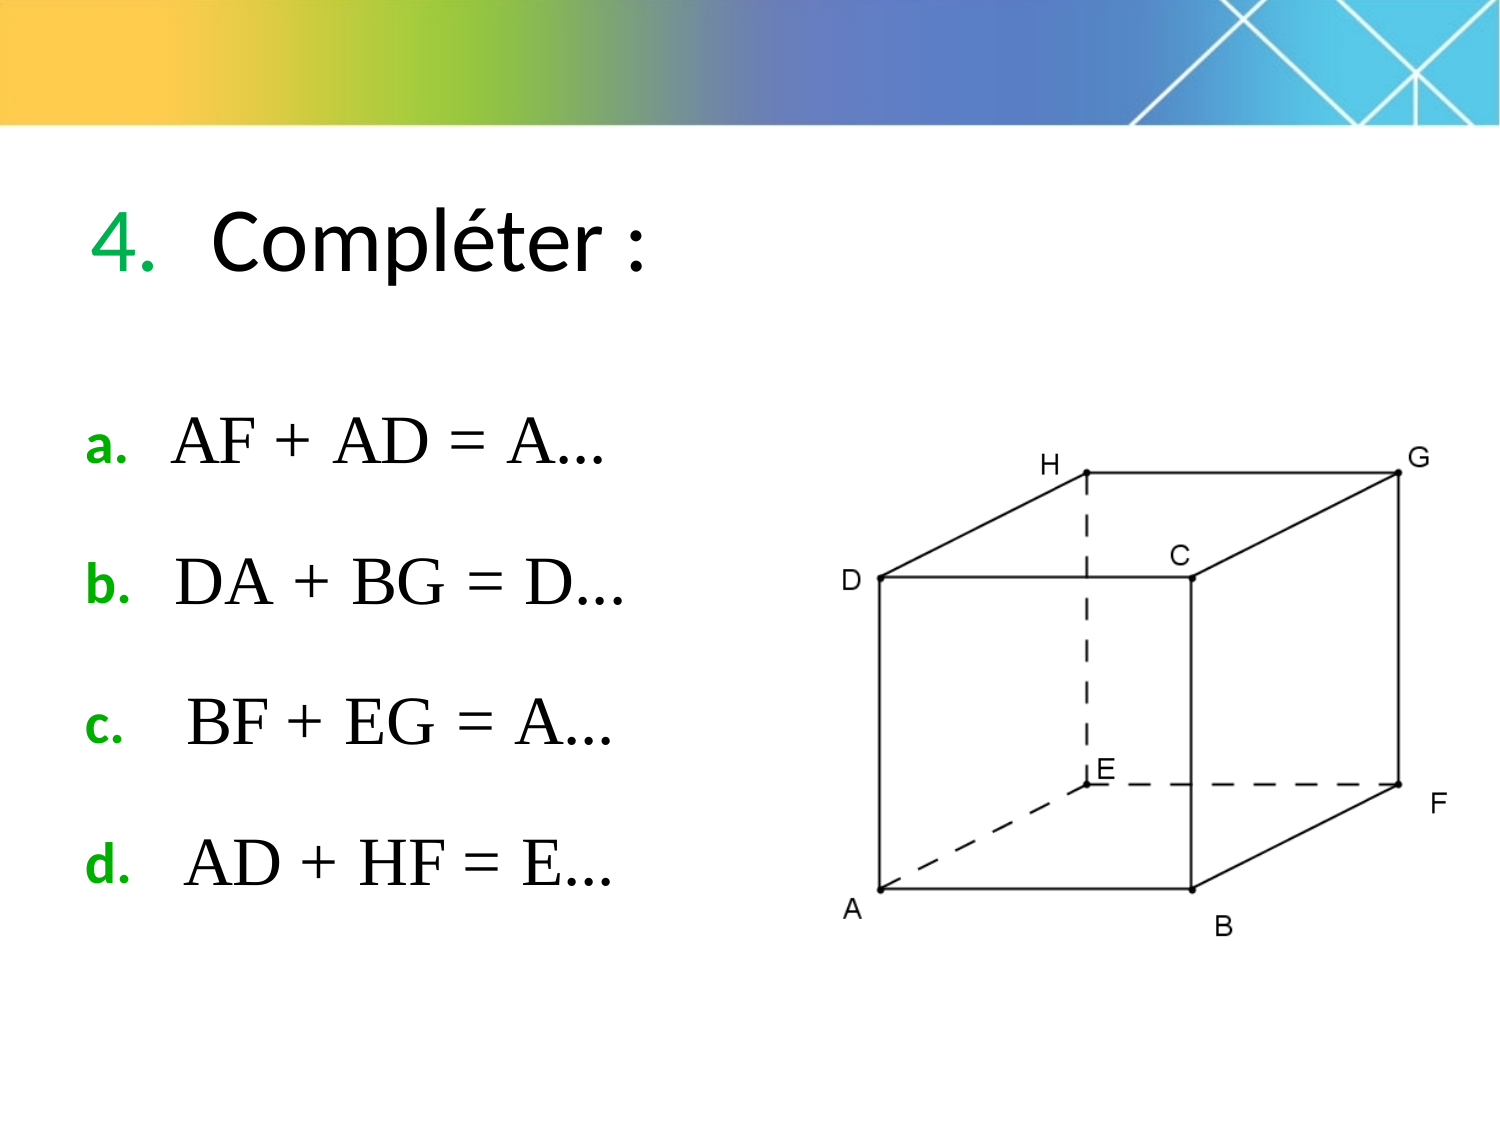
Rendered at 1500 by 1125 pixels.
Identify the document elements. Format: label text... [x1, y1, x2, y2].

picture [0, 0, 1500, 127]
chart [156, 539, 641, 616]
text_box a. b. c. d. [70, 397, 493, 903]
chart [165, 820, 631, 898]
title Compléter : [75, 163, 1426, 305]
chart [152, 398, 622, 476]
picture [782, 433, 1500, 973]
chart [167, 679, 629, 757]
